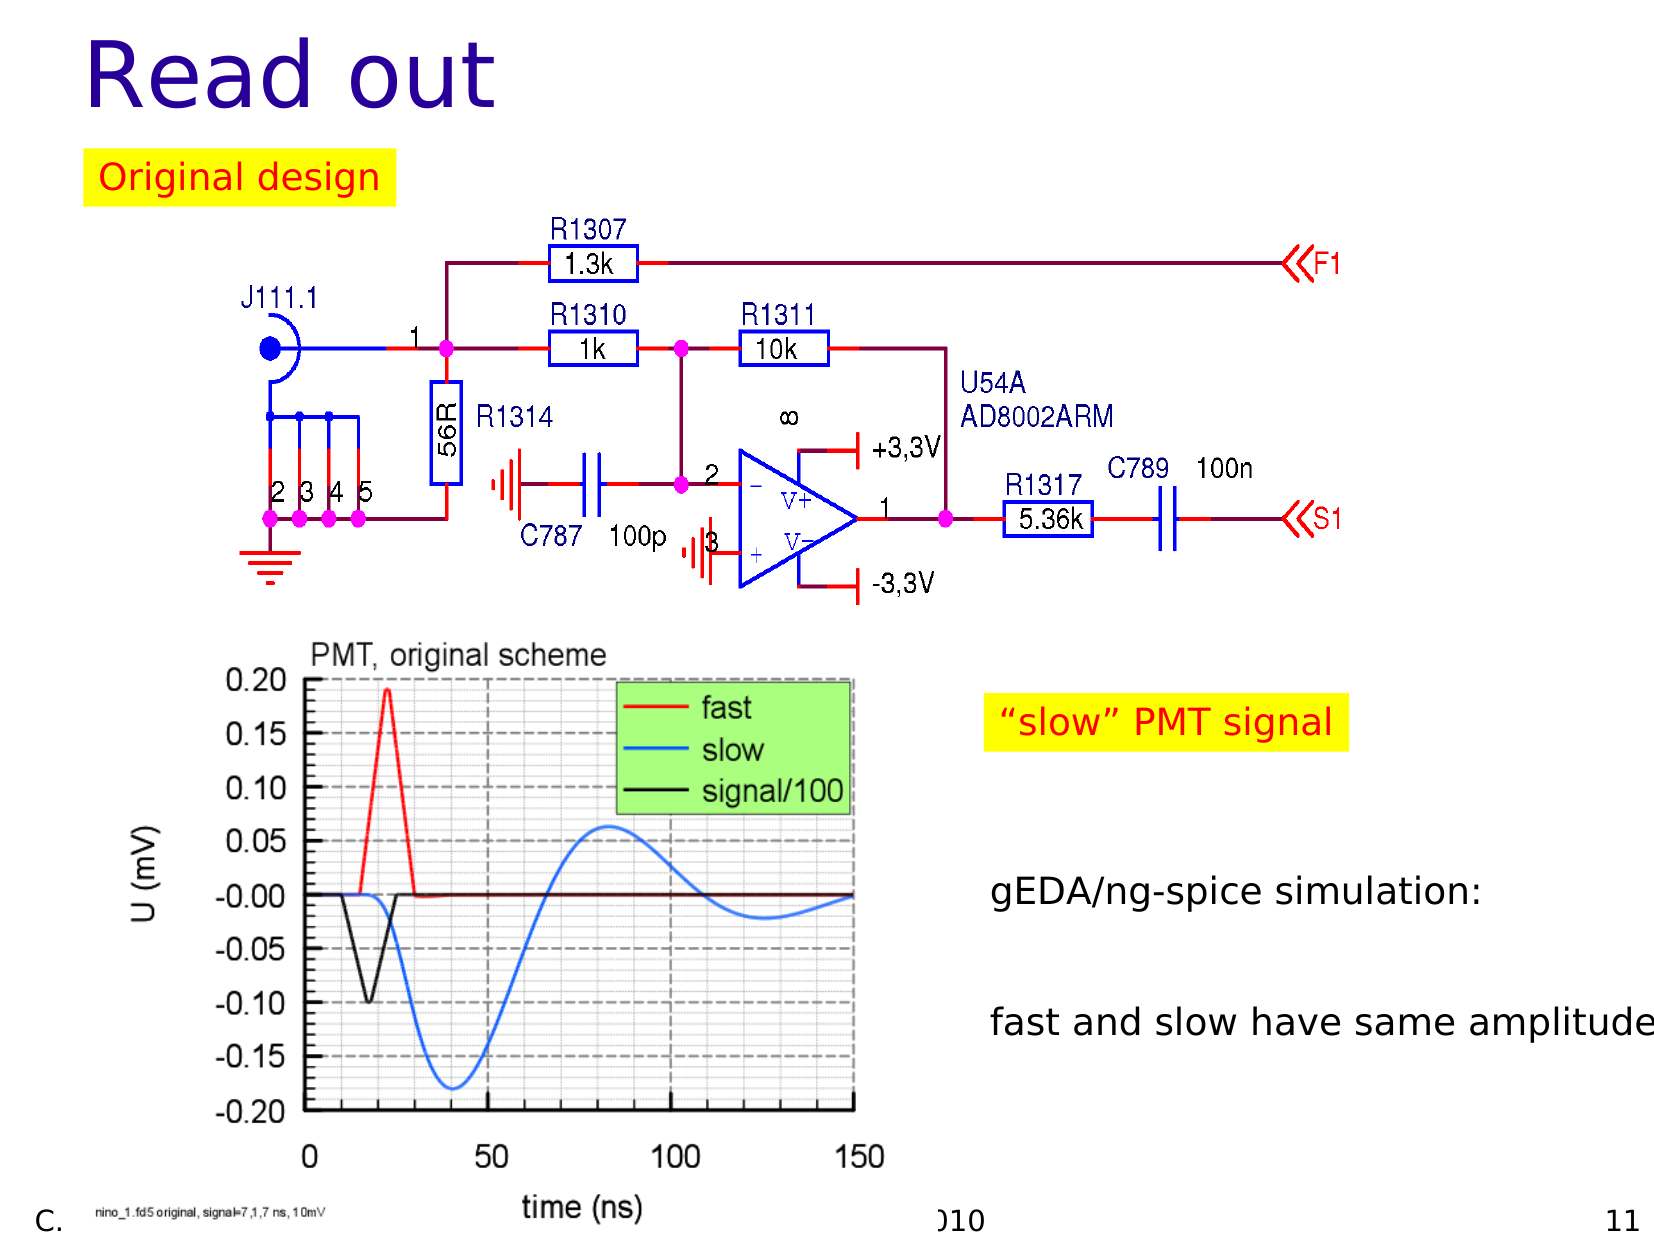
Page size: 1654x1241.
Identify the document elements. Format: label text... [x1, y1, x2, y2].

text_box Original design [83, 148, 391, 207]
text_box gEDA/ng-spice simulation: fast and slow have same amplitudes [975, 862, 1654, 1052]
title Read out [82, 22, 1571, 130]
text_box “slow” PMT signal [983, 693, 1344, 752]
picture [75, 149, 1388, 1238]
